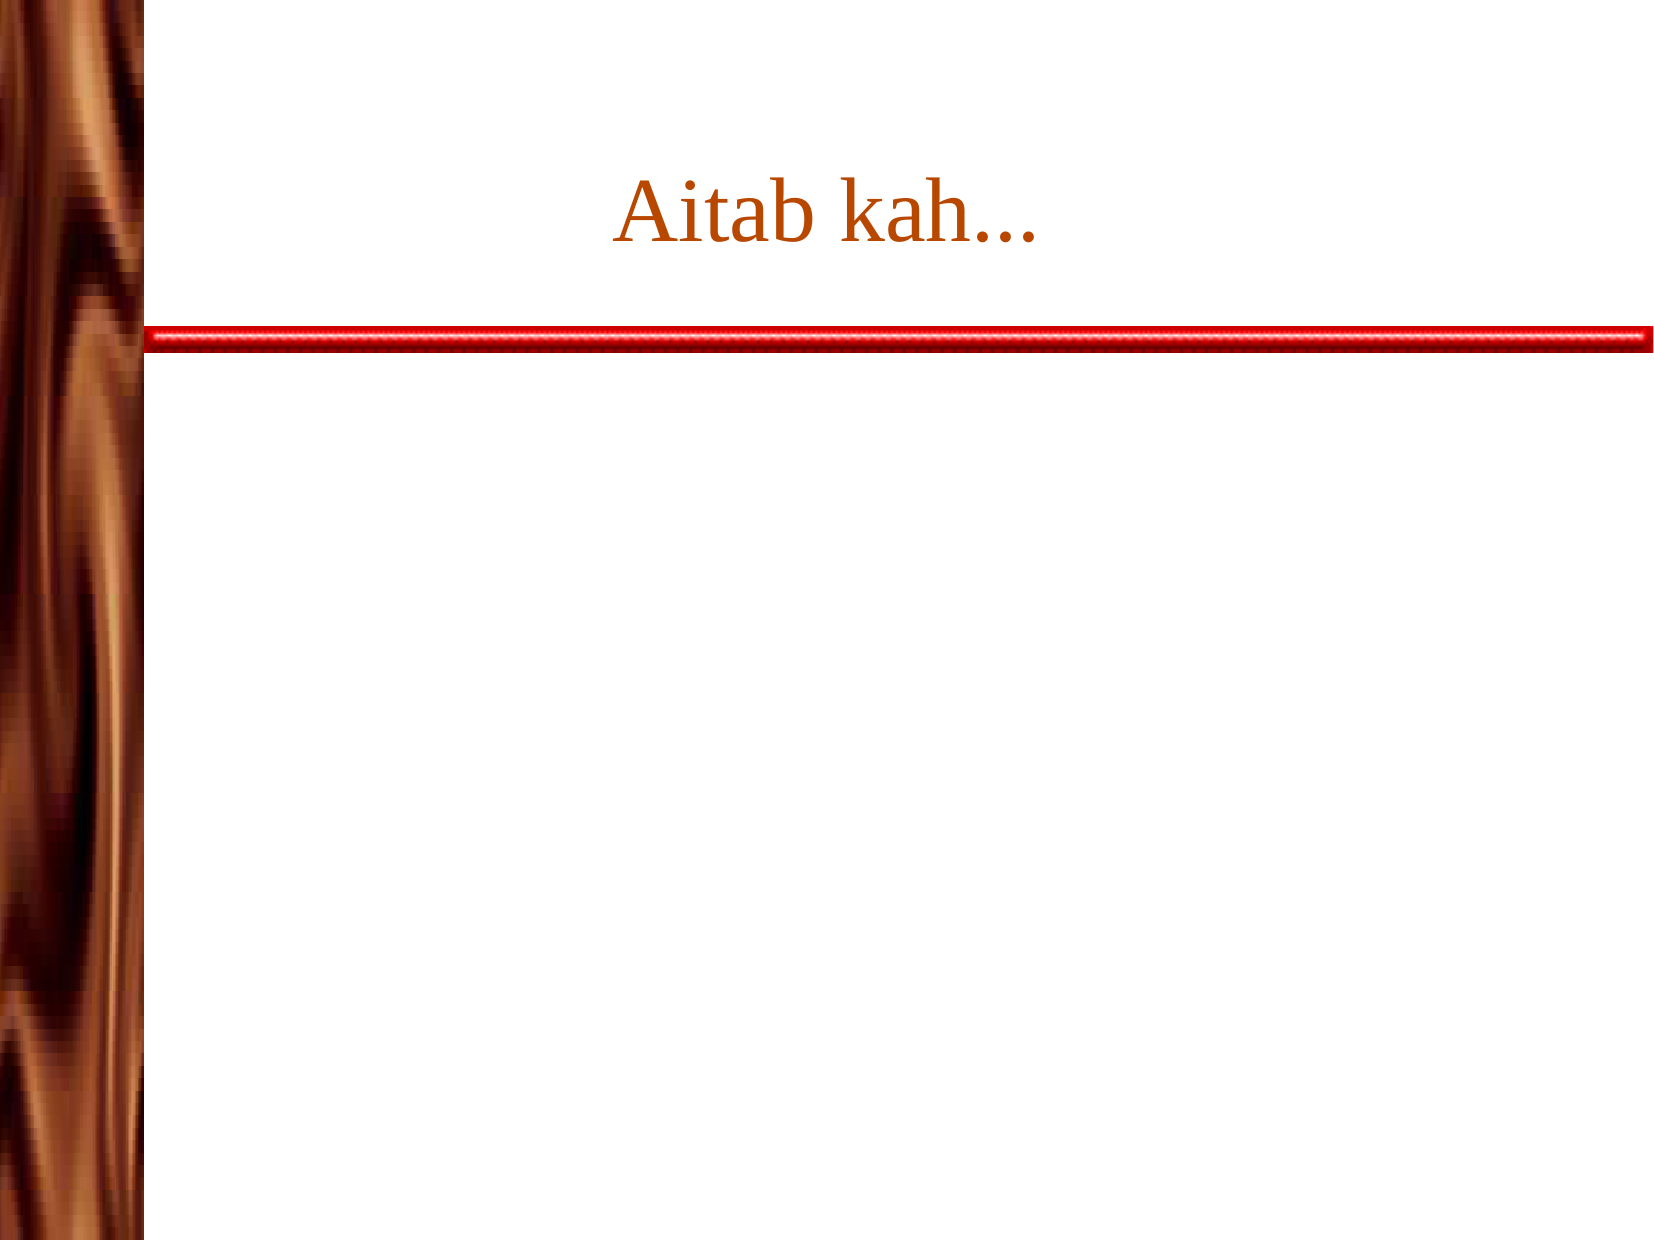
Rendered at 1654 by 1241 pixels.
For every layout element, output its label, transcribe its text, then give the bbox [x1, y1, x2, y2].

picture [0, 0, 1654, 1240]
title Aitab kah... [121, 100, 1533, 312]
